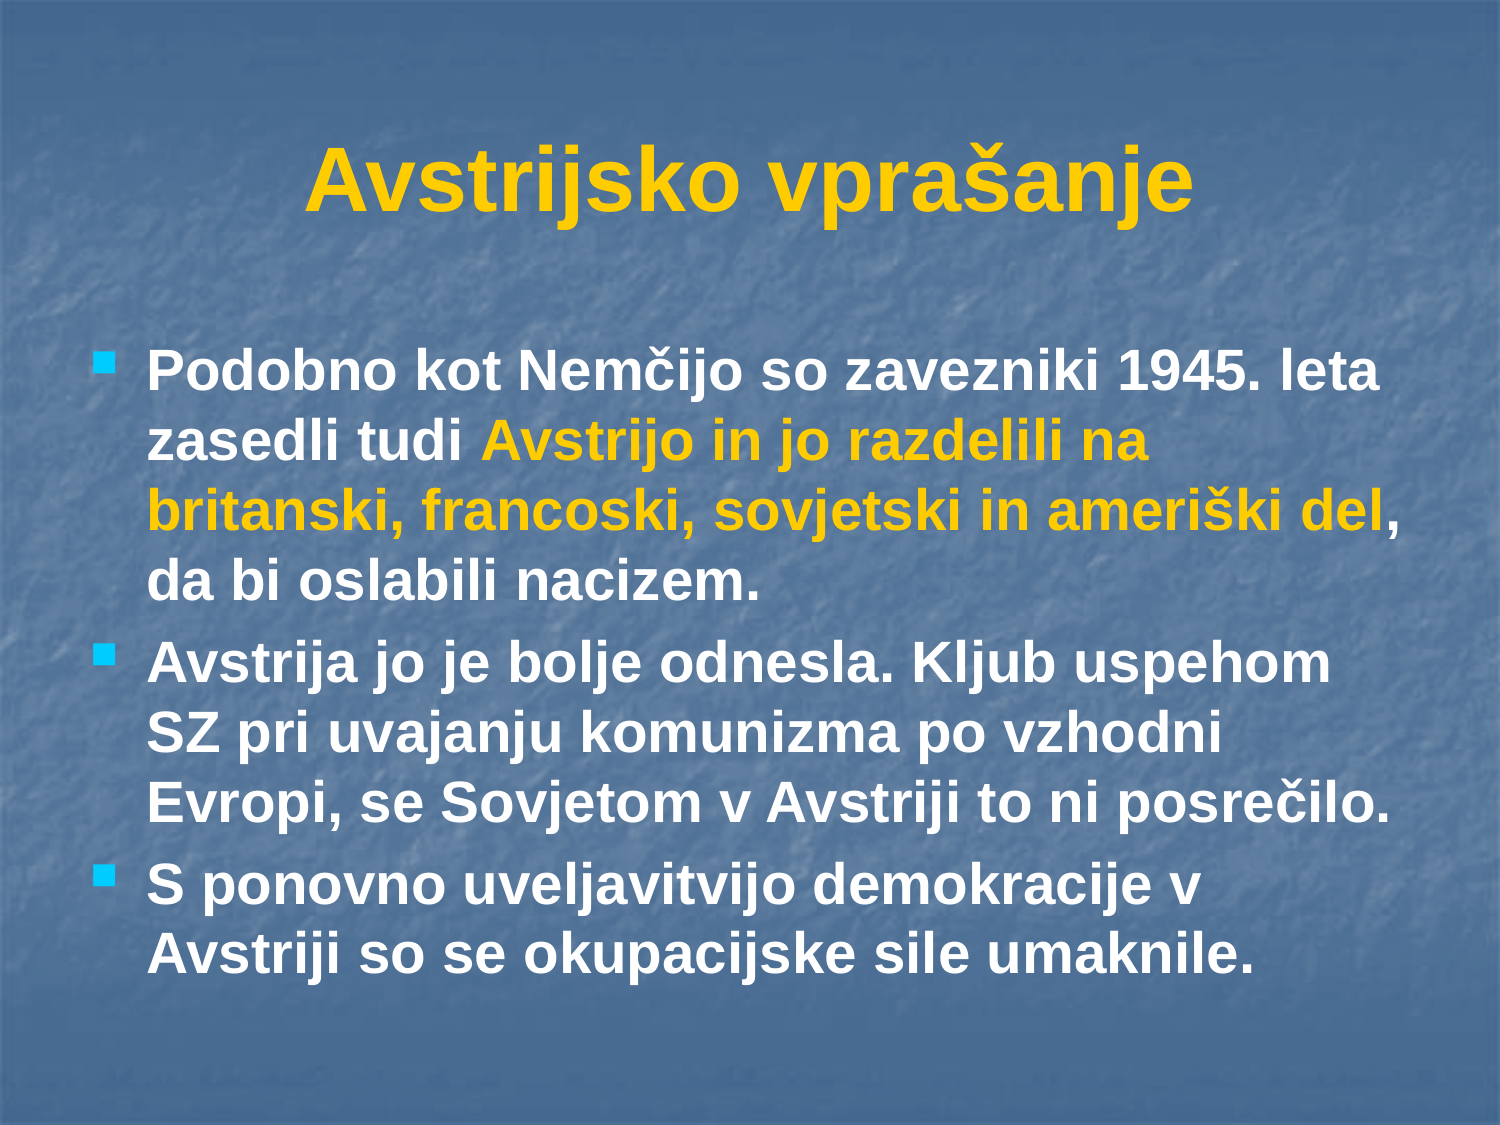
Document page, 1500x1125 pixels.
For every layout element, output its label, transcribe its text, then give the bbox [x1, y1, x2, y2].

title Avstrijsko vprašanje [75, 62, 1425, 288]
list Podobno kot Nemčijo so zavezniki 1945. leta zasedli tudi Avstrijo in jo razdelili na britanski, francoski, sovjetski in ameriški del, da bi oslabili nacizem. Avstrija jo je bolje odnesla. Kljub uspehom SZ pri uvajanju komunizma po vzhodni Evropi, se Sovjetom v Avstriji to ni posrečilo. S ponovno uveljavitvijo demokracije v Avstriji so se okupacijske sile umaknile. [75, 324, 1425, 1000]
picture [0, 0, 1500, 1125]
